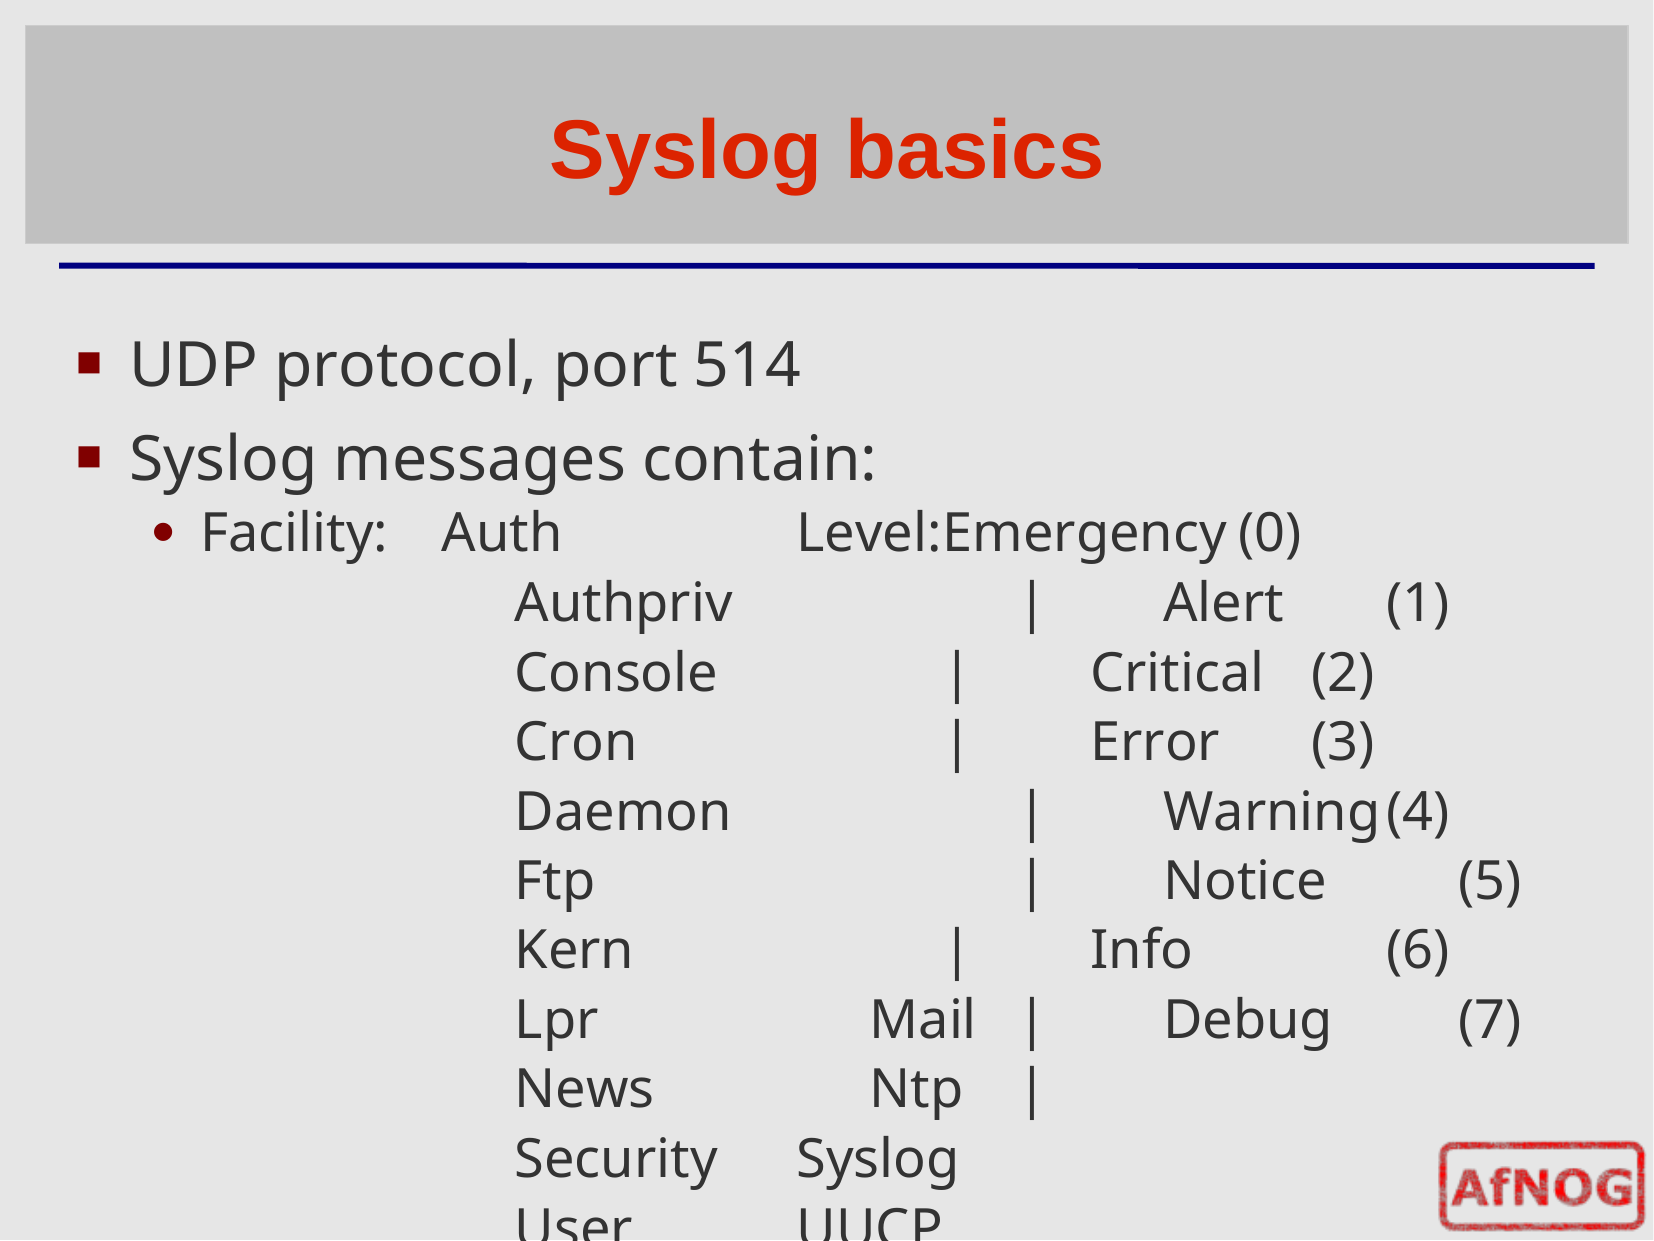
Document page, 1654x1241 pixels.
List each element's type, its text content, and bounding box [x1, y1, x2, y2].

text_box [25, 25, 121, 244]
picture [1594, 1139, 1648, 1235]
text_box [1534, 25, 1629, 244]
list UDP protocol, port 514 Syslog messages contain: Facility: Auth Level: Emergency (0) Authpriv | Alert (1) Console | Critical (2) Cron | Error (3) Daemon | Warning (4) Ftp | Notice (5) Kern | Info (6) Lpr Mail | Debug (7) News Ntp | Security Syslog User UUCP Local0 ...Local7 [59, 322, 1594, 1241]
title Syslog basics [121, 0, 1534, 299]
